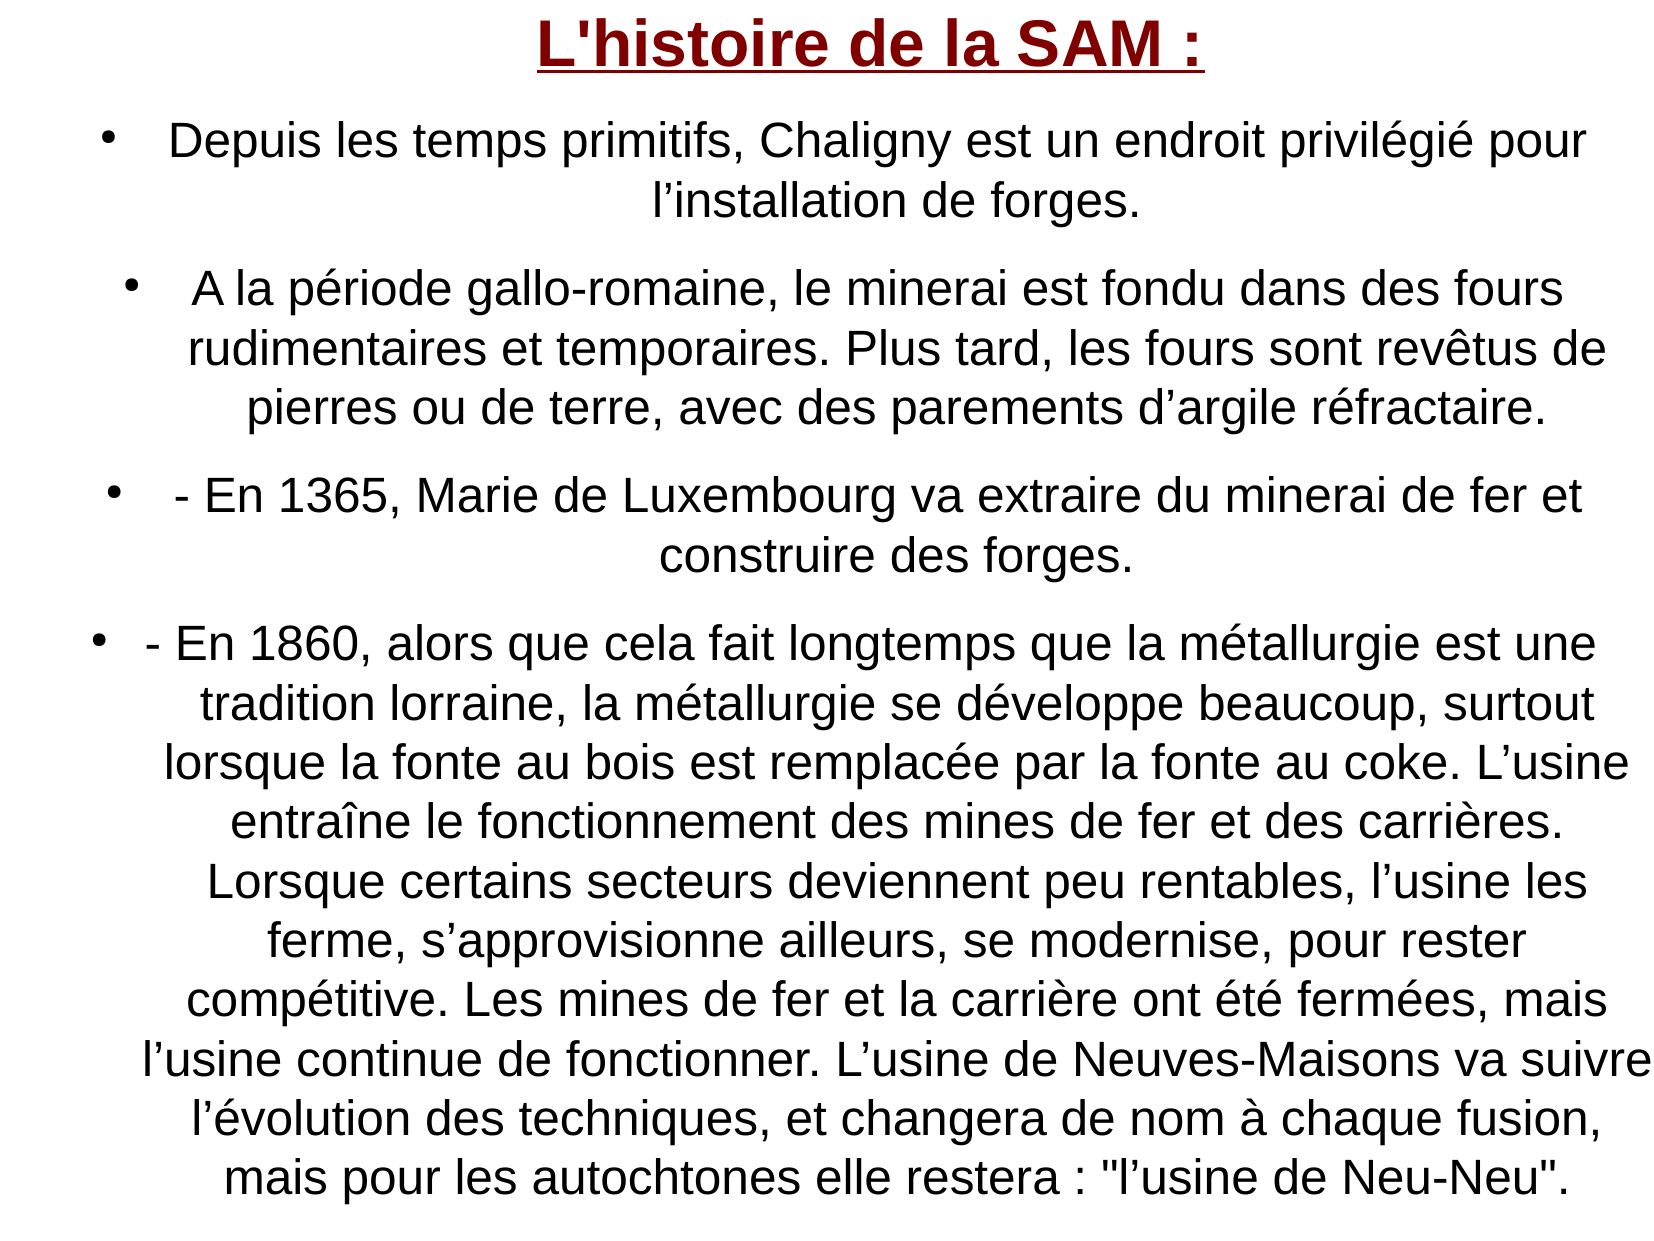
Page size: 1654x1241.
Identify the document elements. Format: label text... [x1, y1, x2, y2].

list L'histoire de la SAM : Depuis les temps primitifs, Chaligny est un endroit privilégié pour l’installation de forges. A la période gallo-romaine, le minerai est fondu dans des fours rudimentaires et temporaires. Plus tard, les fours sont revêtus de pierres ou de terre, avec des parements d’argile réfractaire. - En 1365, Marie de Luxembourg va extraire du minerai de fer et construire des forges. - En 1860, alors que cela fait longtemps que la métallurgie est une tradition lorraine, la métallurgie se développe beaucoup, surtout lorsque la fonte au bois est remplacée par la fonte au coke. L’usine entraîne le fonctionnement des mines de fer et des carrières. Lorsque certains secteurs deviennent peu rentables, l’usine les ferme, s’approvisionne ailleurs, se modernise, pour rester compétitive. Les mines de fer et la carrière ont été fermées, mais l’usine continue de fonctionner. L’usine de Neuves-Maisons va suivre l’évolution des techniques, et changera de nom à chaque fusion, mais pour les autochtones elle restera : "l’usine de Neu-Neu". [0, 0, 1654, 1241]
